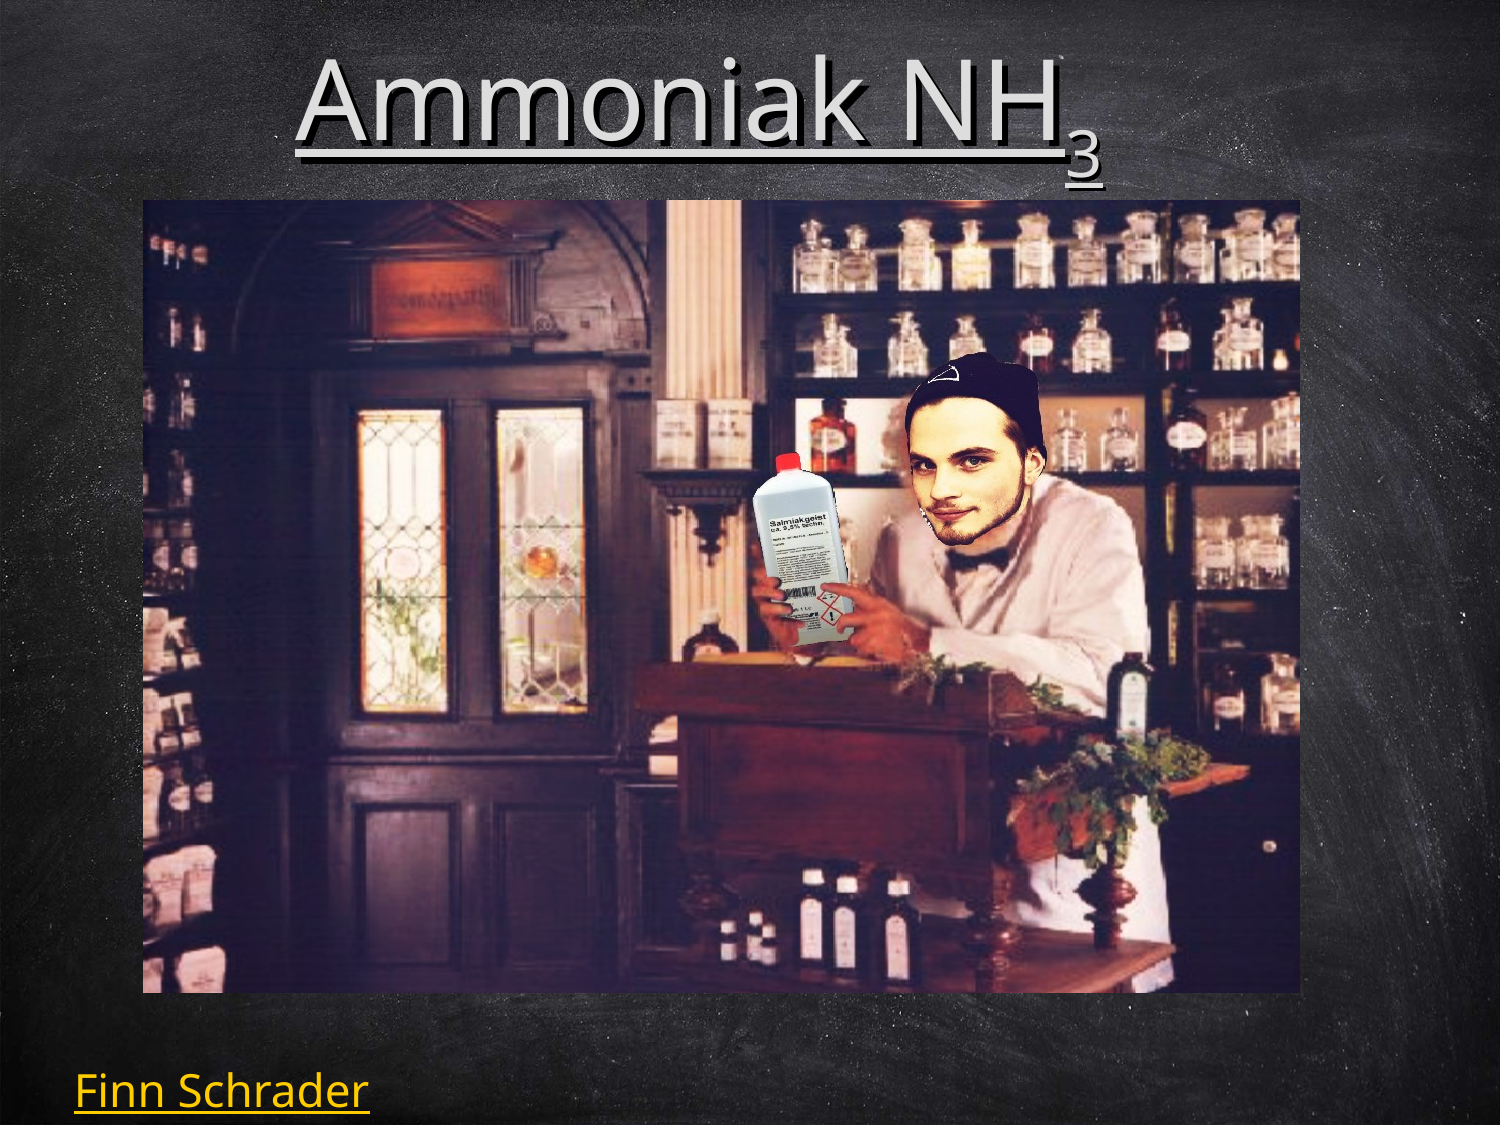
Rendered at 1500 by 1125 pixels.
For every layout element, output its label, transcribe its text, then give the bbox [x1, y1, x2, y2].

picture [0, 0, 1500, 1125]
title Ammoniak NH3 [295, 0, 1500, 230]
text_box Finn Schrader [59, 1051, 532, 1120]
